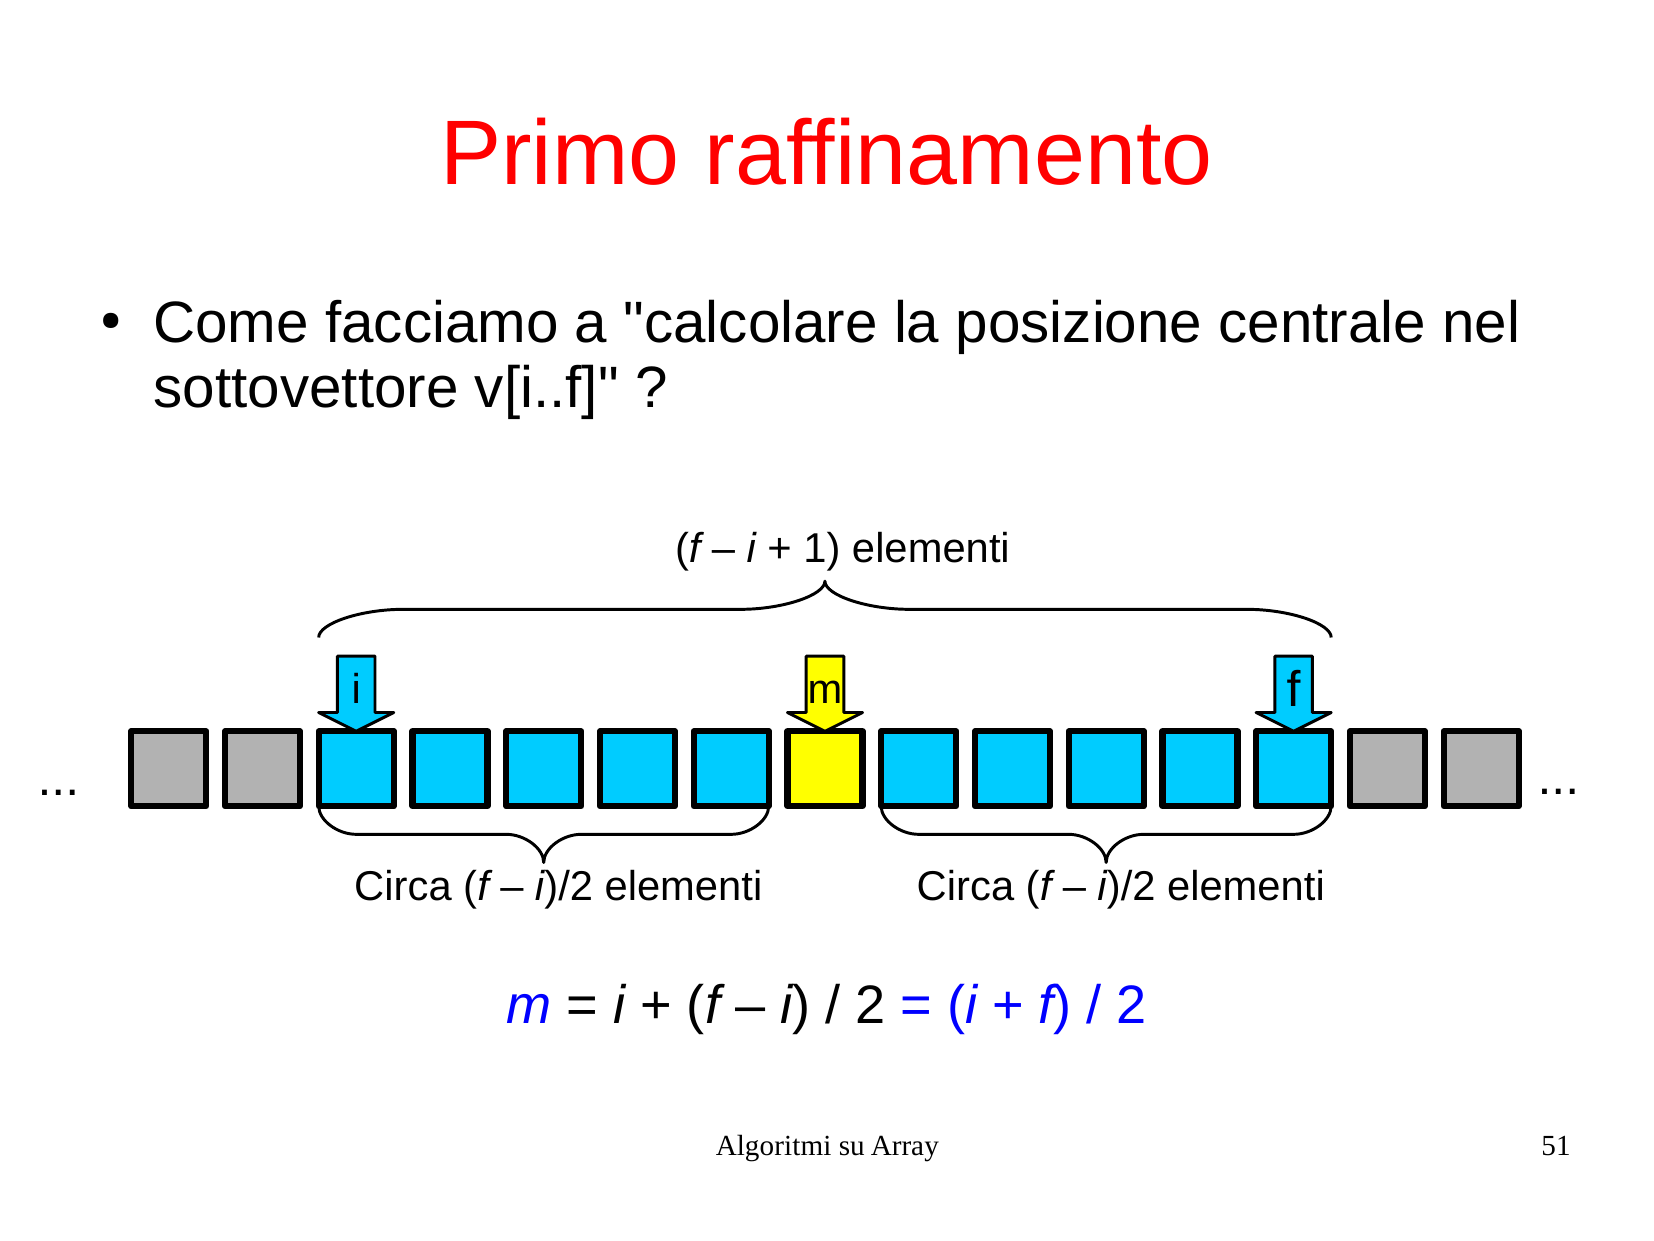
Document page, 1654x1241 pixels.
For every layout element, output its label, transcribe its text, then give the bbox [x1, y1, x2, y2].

text_box [1162, 731, 1238, 807]
text_box ... [37, 750, 113, 807]
text_box [412, 731, 488, 807]
text_box ... [1537, 749, 1613, 807]
text_box [975, 731, 1051, 807]
text_box i [318, 656, 394, 732]
text_box [318, 731, 394, 807]
text_box m [787, 656, 863, 732]
text_box [506, 731, 582, 807]
text_box [1068, 731, 1144, 807]
text_box [787, 731, 863, 807]
title Primo raffinamento [82, 49, 1571, 257]
text_box Circa (f – i)/2 elementi [916, 862, 1325, 910]
text_box [225, 731, 301, 807]
list Come facciamo a "calcolare la posizione centrale nel sottovettore v[i..f]" ? [82, 290, 1571, 1088]
text_box (f – i + 1) elementi [675, 524, 1011, 571]
text_box m = i + (f – i) / 2 = (i + f) / 2 [506, 974, 1201, 1051]
text_box [1349, 731, 1425, 807]
text_box Circa (f – i)/2 elementi [354, 862, 763, 910]
text_box [1443, 731, 1519, 807]
text_box f [1256, 656, 1332, 732]
text_box [881, 731, 957, 807]
text_box [131, 731, 207, 807]
text_box [1256, 731, 1332, 807]
text_box [693, 731, 769, 807]
text_box [600, 731, 676, 807]
